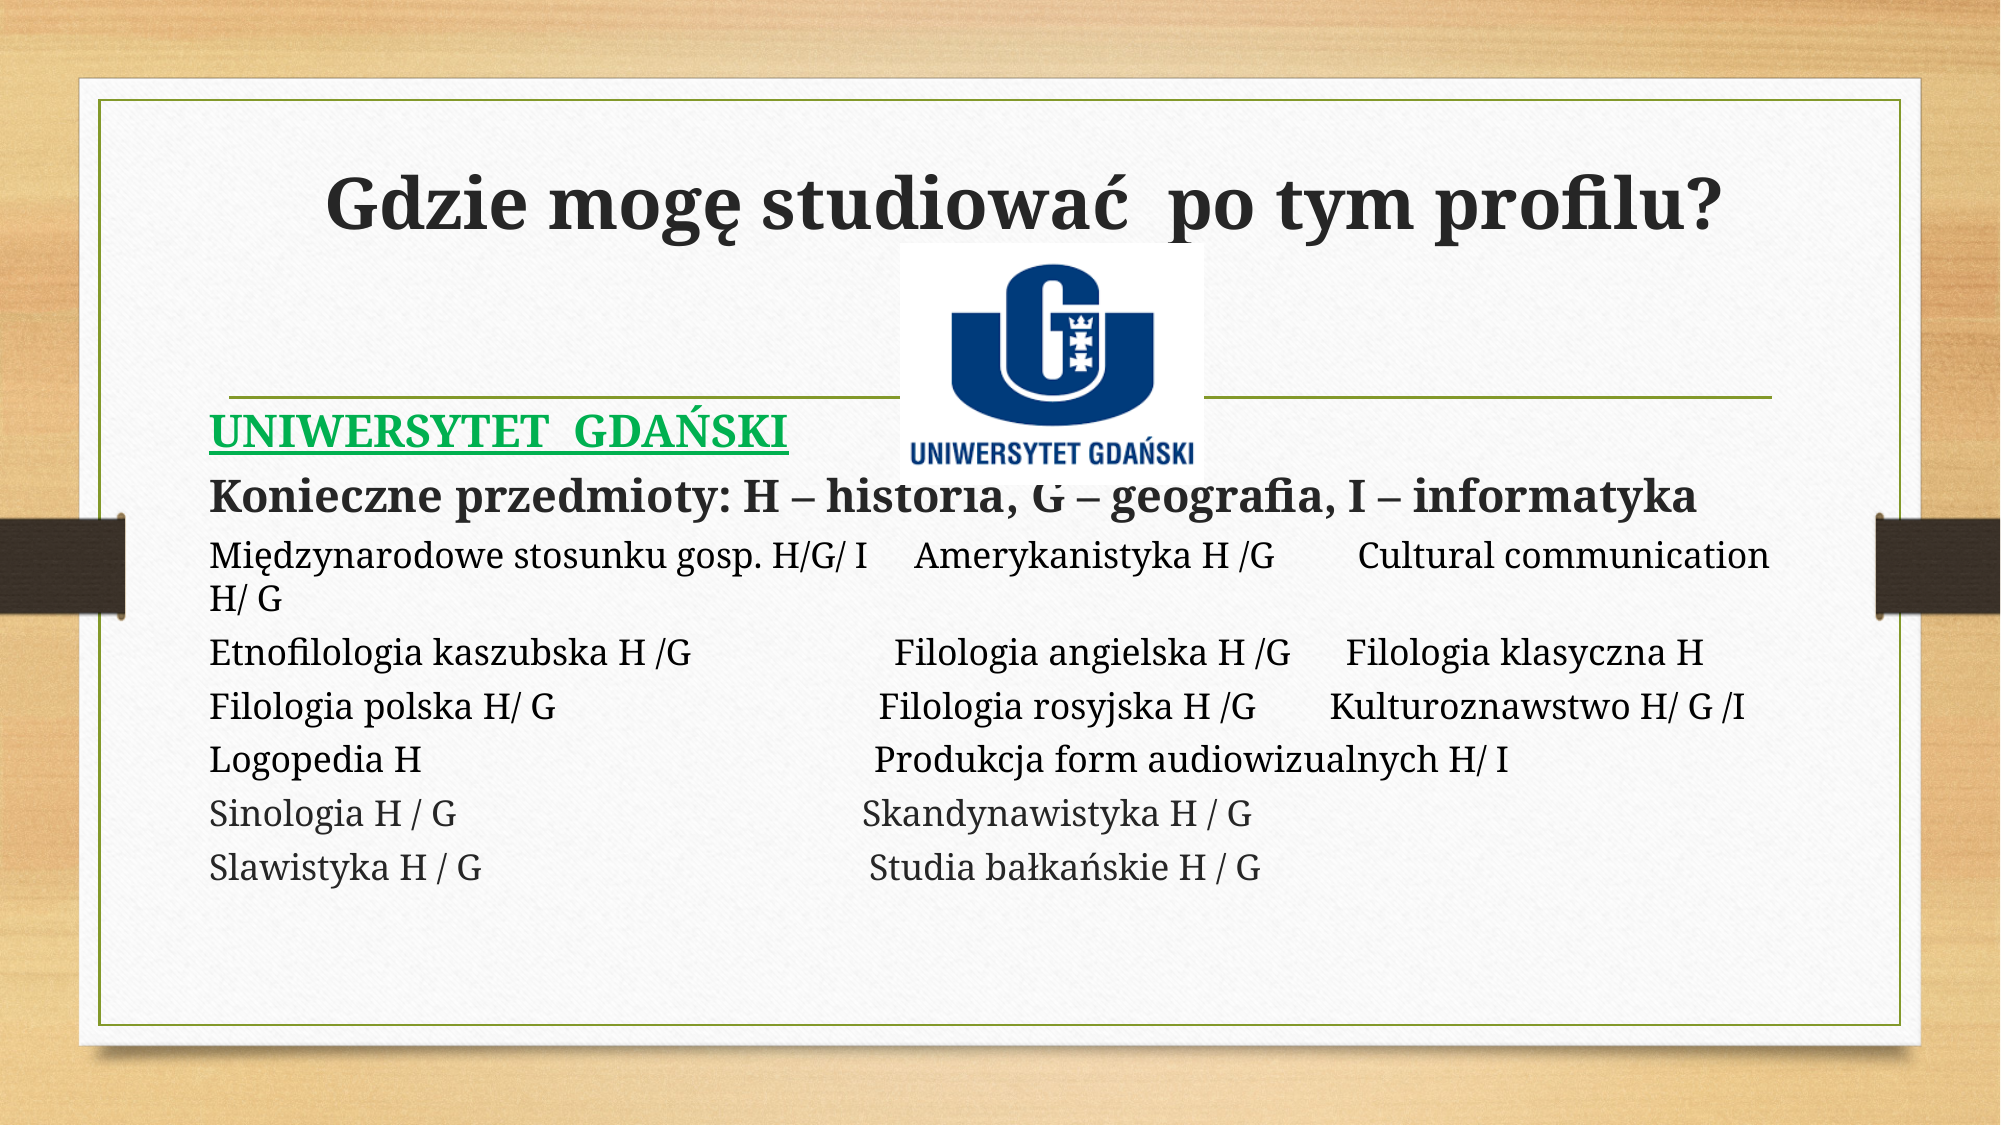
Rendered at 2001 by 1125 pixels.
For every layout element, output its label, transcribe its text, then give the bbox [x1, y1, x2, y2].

title Gdzie mogę studiować po tym profilu? [212, 125, 1839, 276]
picture [900, 243, 1204, 485]
list UNIWERSYTET GDAŃSKI Konieczne przedmioty: H – historia, G – geografia, I – informatyka Międzynarodowe stosunku gosp. H/G/ I Amerykanistyka H /G Cultural communication H/ G Etnofilologia kaszubska H /G Filologia angielska H /G Filologia klasyczna H Filologia polska H/ G Filologia rosyjska H /G Kulturoznawstwo H/ G /I Logopedia H Produkcja form audiowizualnych H/ I Sinologia H / G Skandynawistyka H / G Slawistyka H / G Studia bałkańskie H / G [194, 395, 1821, 982]
